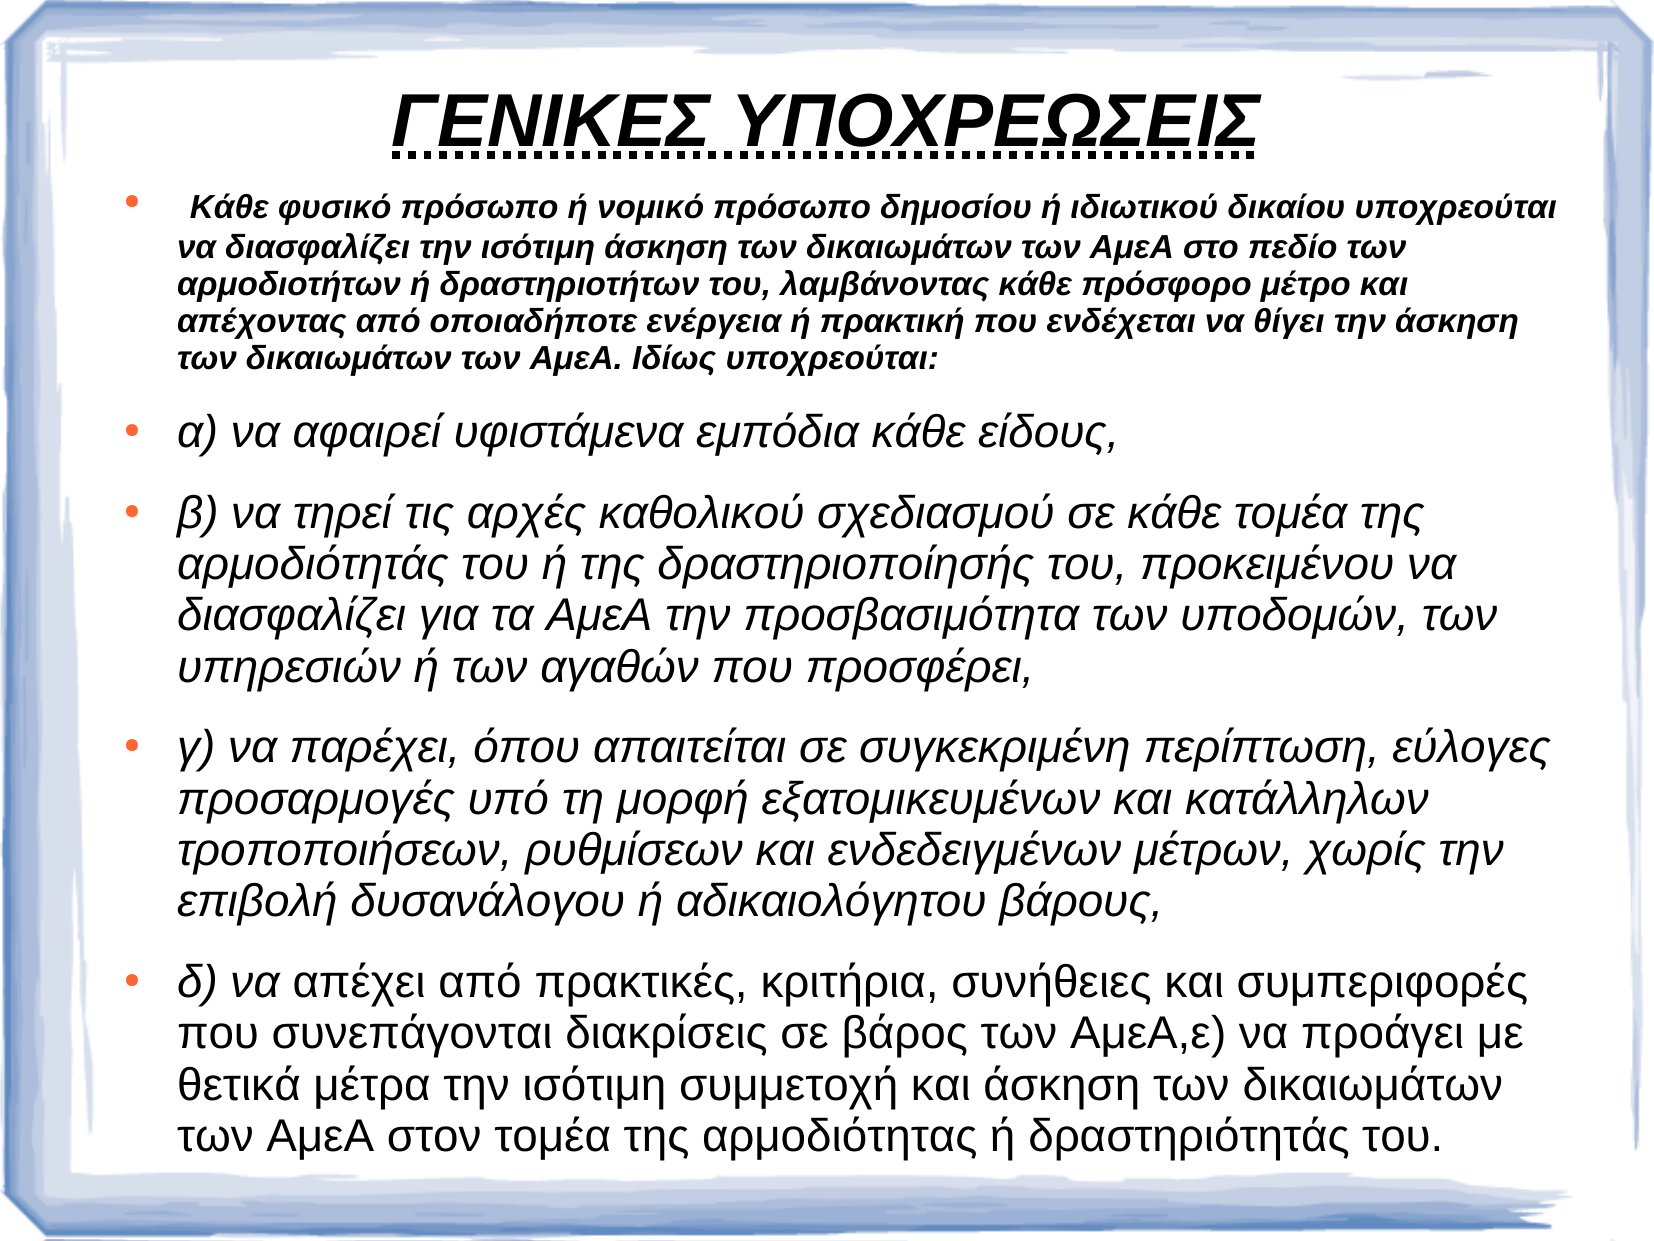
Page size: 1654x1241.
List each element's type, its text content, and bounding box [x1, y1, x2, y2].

picture [0, 0, 1654, 1241]
title ΓΕΝΙΚΕΣ ΥΠΟΧΡΕΩΣΕΙΣ [82, 17, 1571, 225]
list Κάθε φυσικό πρόσωπο ή νομικό πρόσωπο δημοσίου ή ιδιωτικού δικαίου υποχρεούται να διασφαλίζει την ισότιμη άσκηση των δικαιωμάτων των ΑμεΑ στο πεδίο των αρμοδιοτήτων ή δραστηριοτήτων του, λαμβάνοντας κάθε πρόσφορο μέτρο και απέχοντας από οποιαδήποτε ενέργεια ή πρακτική που ενδέχεται να θίγει την άσκηση των δικαιωμάτων των ΑμεΑ. Ιδίως υποχρεούται: α) να αφαιρεί υφιστάμενα εμπόδια κάθε είδους, β) να τηρεί τις αρχές καθολικού σχεδιασμού σε κάθε τομέα της αρμοδιότητάς του ή της δραστηριοποίησής του, προκειμένου να διασφαλίζει για τα ΑμεΑ την προσβασιμότητα των υποδομών, των υπηρεσιών ή των αγαθών που προσφέρει, γ) να παρέχει, όπου απαιτείται σε συγκεκριμένη περίπτωση, εύλογες προσαρμογές υπό τη μορφή εξατομικευμένων και κατάλληλων τροποποιήσεων, ρυθμίσεων και ενδεδειγμένων μέτρων, χωρίς την επιβολή δυσανάλογου ή αδικαιολόγητου βάρους, δ) να απέχει από πρακτικές, κριτήρια, συνήθειες και συμπεριφορές που συνεπάγονται διακρίσεις σε βάρος των ΑμεΑ,ε) να προάγει με θετικά μέτρα την ισότιμη συμμετοχή και άσκηση των δικαιωμάτων των ΑμεΑ στον τομέα της αρμοδιότητας ή δραστηριότητάς του. [106, 177, 1559, 1173]
